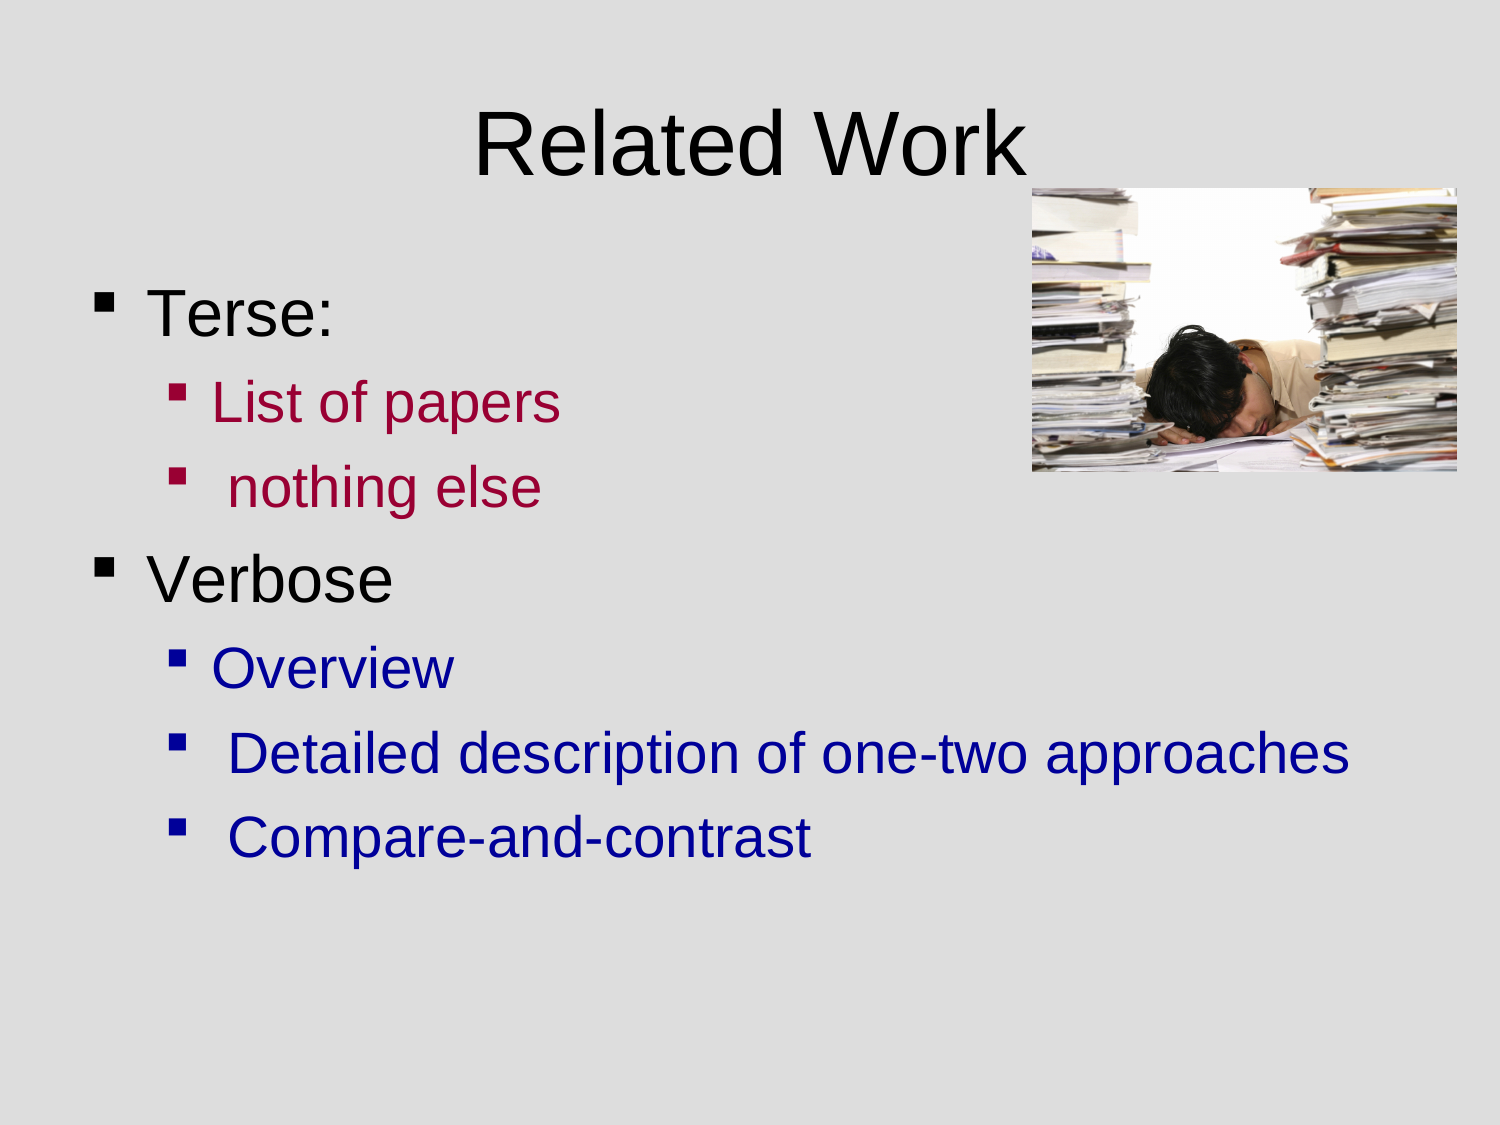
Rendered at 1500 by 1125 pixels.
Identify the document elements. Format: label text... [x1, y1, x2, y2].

picture [1032, 188, 1457, 472]
list Terse: List of papers nothing else Verbose Overview Detailed description of one-two approaches Compare-and-contrast [75, 262, 1426, 1006]
title Related Work [75, 45, 1426, 233]
